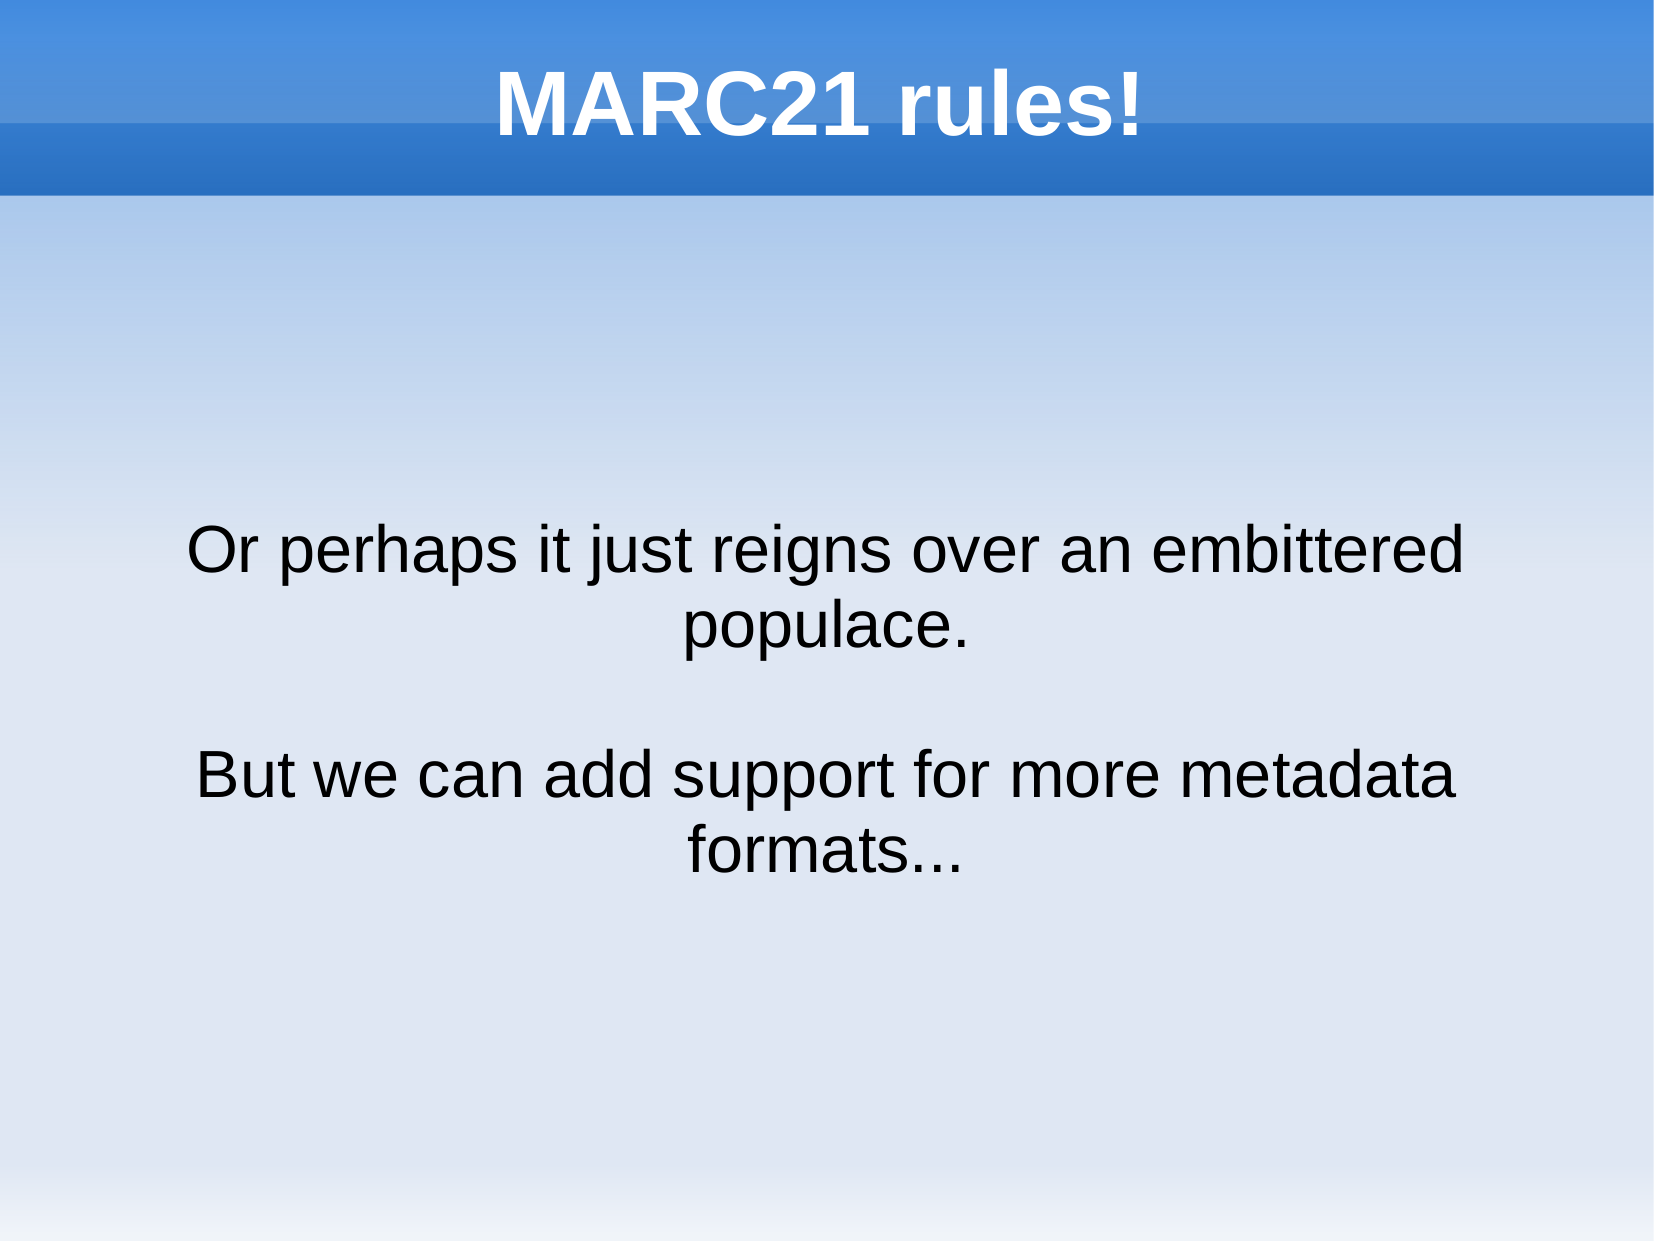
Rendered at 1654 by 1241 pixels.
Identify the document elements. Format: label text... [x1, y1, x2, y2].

title MARC21 rules! [76, 0, 1565, 208]
subtitle Or perhaps it just reigns over an embittered populace. But we can add support for more metadata formats... [82, 290, 1571, 1109]
picture [0, 0, 1654, 1241]
